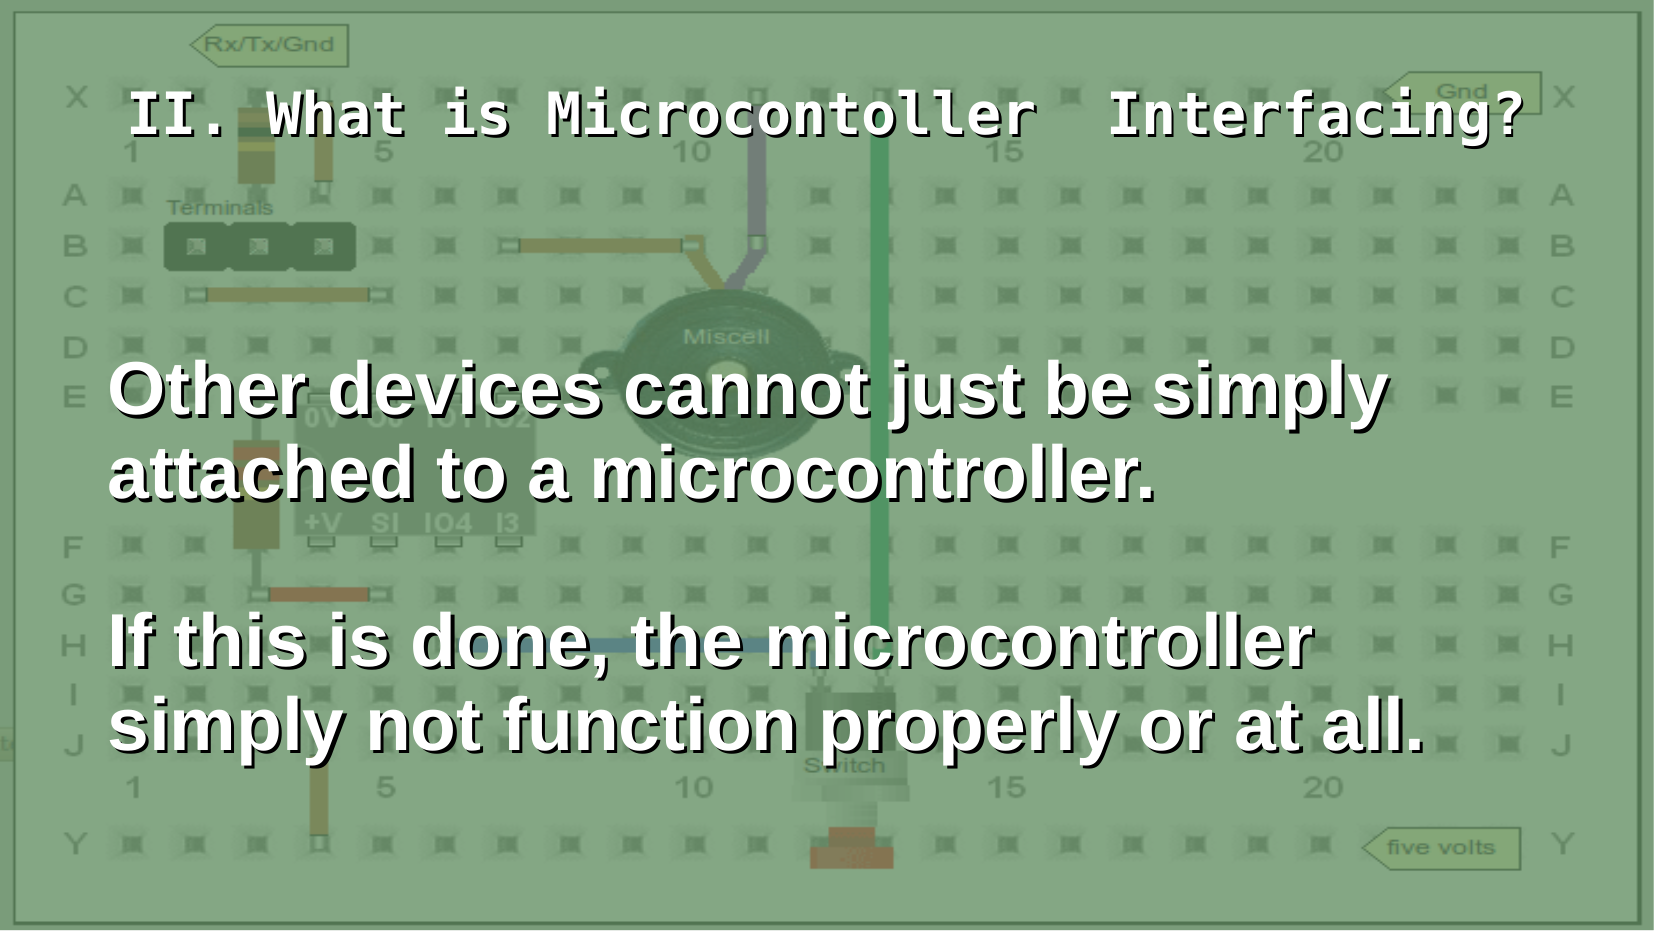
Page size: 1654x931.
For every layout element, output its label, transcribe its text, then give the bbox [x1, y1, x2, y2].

picture [0, 0, 1654, 931]
title II. What is Microcontoller Interfacing? [82, 0, 1571, 235]
text_box Other devices cannot just be simply attached to a microcontroller. If this is done, the microcontroller simply not function properly or at all. [71, 220, 1561, 893]
